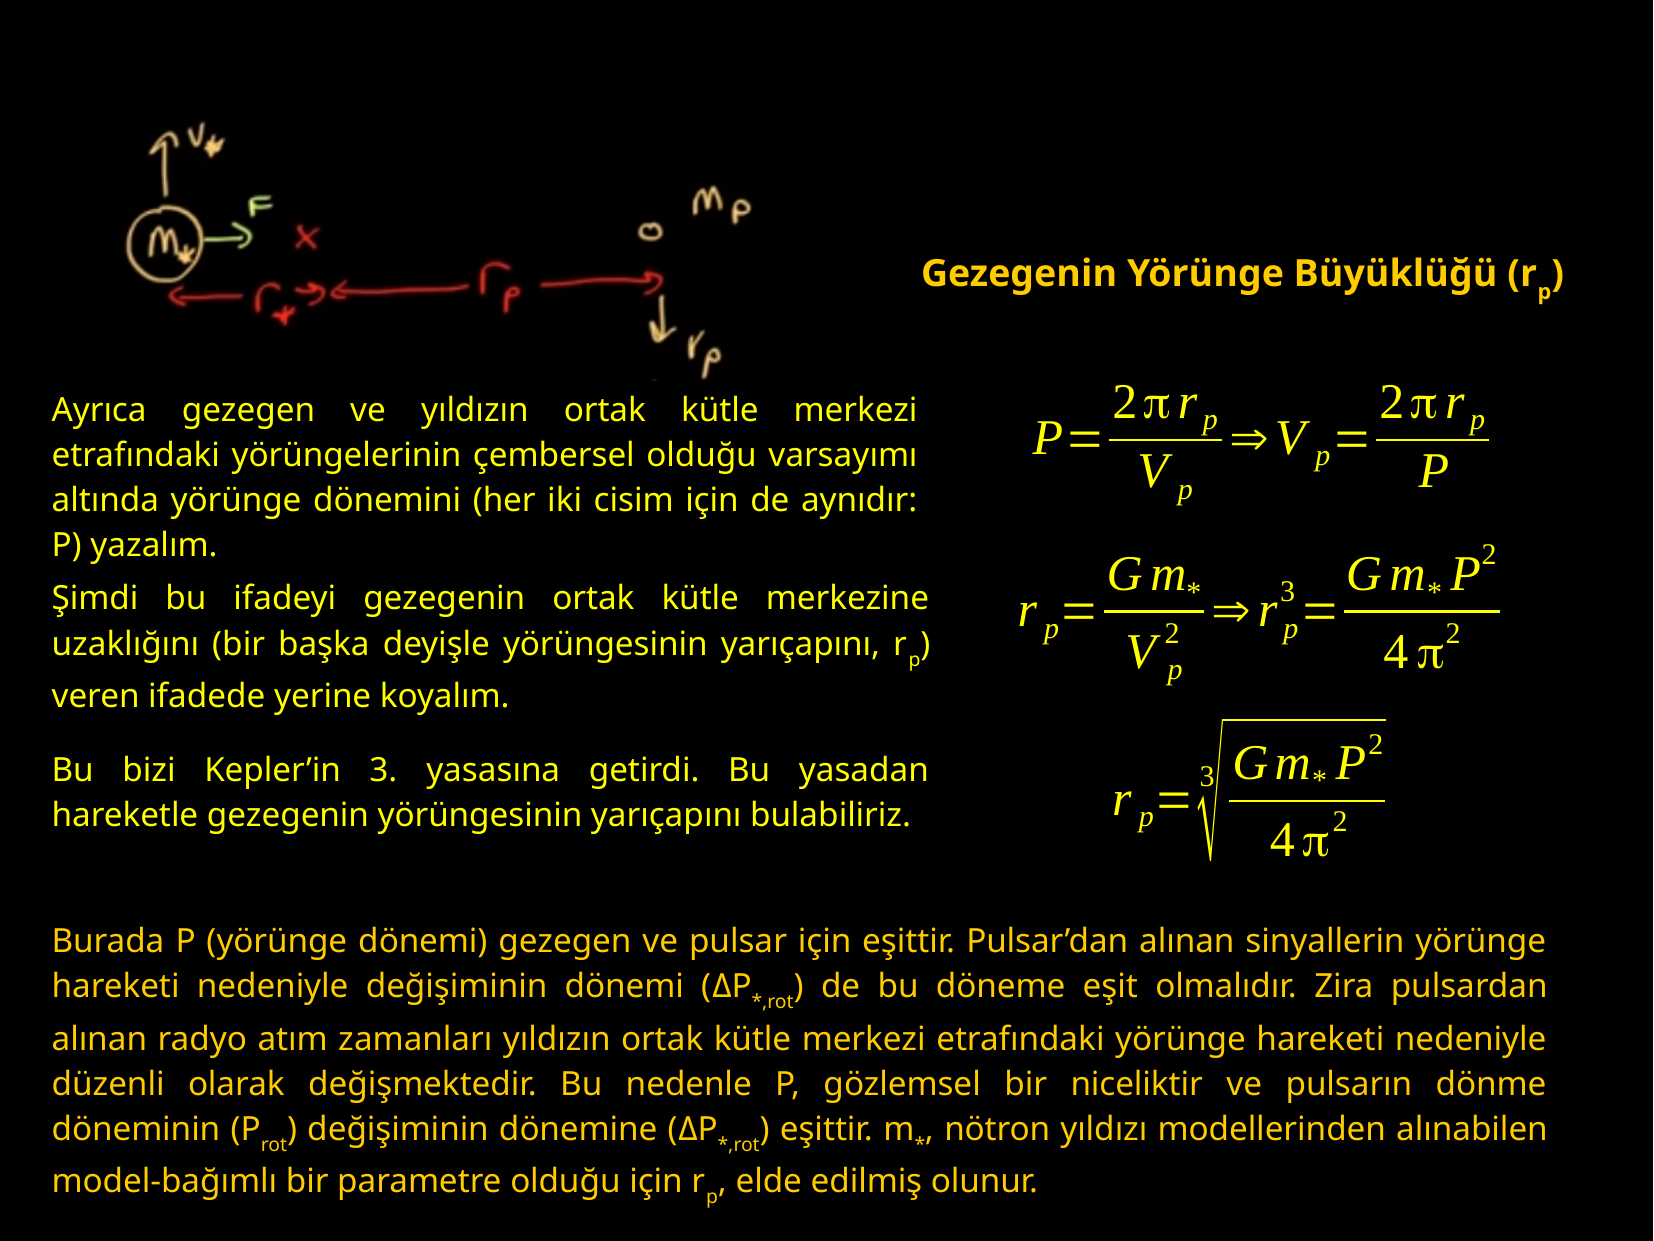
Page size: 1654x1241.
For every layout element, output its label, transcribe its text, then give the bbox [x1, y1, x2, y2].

text_box Şimdi bu ifadeyi gezegenin ortak kütle merkezine uzaklığını (bir başka deyişle yörüngesinin yarıçapını, rp) veren ifadede yerine koyalım. [36, 567, 946, 712]
chart [1023, 373, 1498, 507]
chart [1105, 715, 1394, 868]
text_box Burada P (yörünge dönemi) gezegen ve pulsar için eşittir. Pulsar’dan alınan sinyallerin yörünge hareketi nedeniyle değişiminin dönemi (ΔP*,rot) de bu döneme eşit olmalıdır. Zira pulsardan alınan radyo atım zamanları yıldızın ortak kütle merkezi etrafındaki yörünge hareketi nedeniyle düzenli olarak değişmektedir. Bu nedenle P, gözlemsel bir niceliktir ve pulsarın dönme döneminin (Prot) değişiminin dönemine (ΔP*,rot) eşittir. m*, nötron yıldızı modellerinden alınabilen model-bağımlı bir parametre olduğu için rp, elde edilmiş olunur. [36, 909, 1564, 1192]
picture [120, 119, 835, 378]
chart [1011, 538, 1509, 686]
text_box Bu bizi Kepler’in 3. yasasına getirdi. Bu yasadan hareketle gezegenin yörüngesinin yarıçapını bulabiliriz. [36, 738, 946, 883]
text_box Ayrıca gezegen ve yıldızın ortak kütle merkezi etrafındaki yörüngelerinin çembersel olduğu varsayımı altında yörünge dönemini (her iki cisim için de aynıdır: P) yazalım. [36, 378, 934, 556]
title Gezegenin Yörünge Büyüklüğü (rp) [873, 214, 1612, 339]
